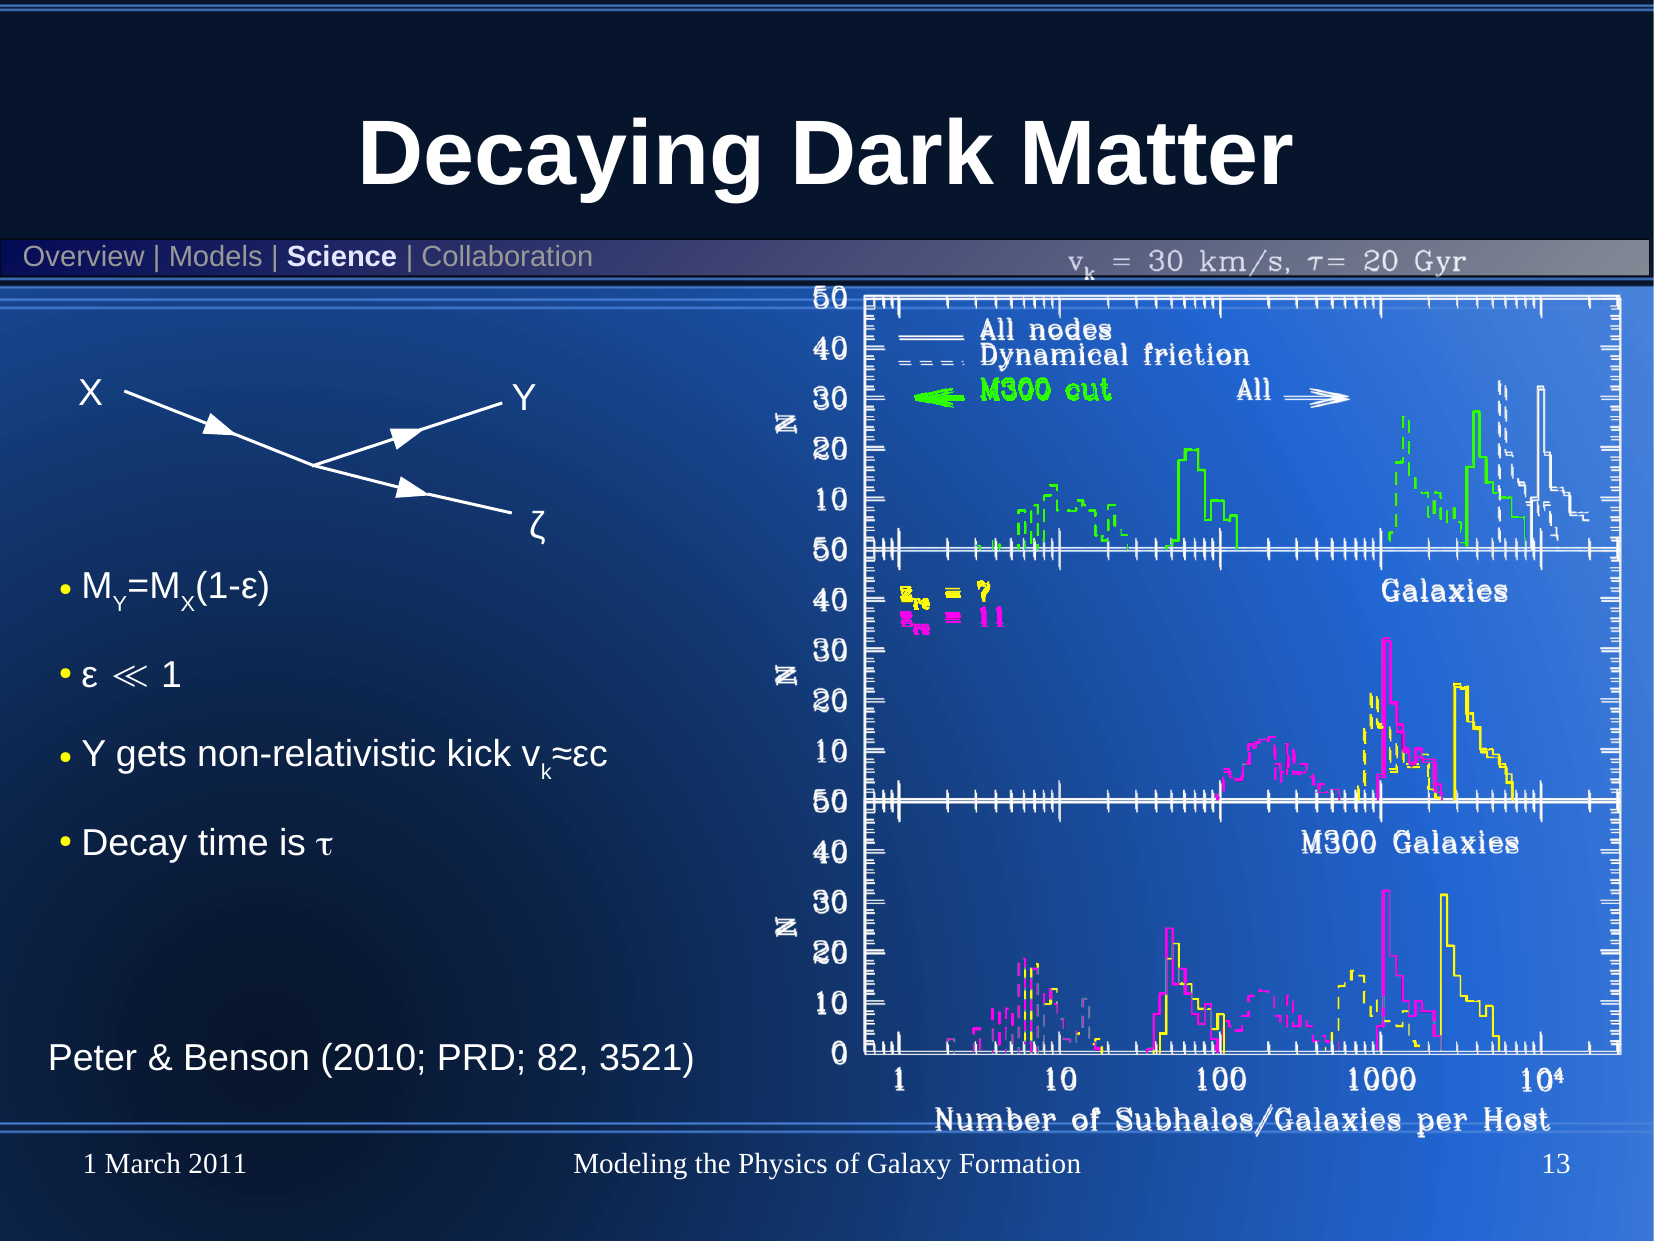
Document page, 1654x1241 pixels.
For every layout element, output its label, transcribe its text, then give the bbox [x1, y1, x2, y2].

text_box ζ [514, 496, 561, 554]
picture [0, 0, 1654, 1241]
text_box Peter & Benson (2010; PRD; 82, 3521) [33, 1028, 725, 1086]
text_box Y [496, 368, 544, 426]
title Decaying Dark Matter [82, 56, 1571, 232]
text_box Overview | Models | Science | Collaboration [7, 232, 1651, 281]
text_box X [63, 363, 110, 421]
text_box [0, 238, 7, 277]
text_box MY=MX(1-ε) ε ⁭≪ 1 Y gets non-relativistic kick vk≈εc Decay time is τ [44, 557, 808, 871]
